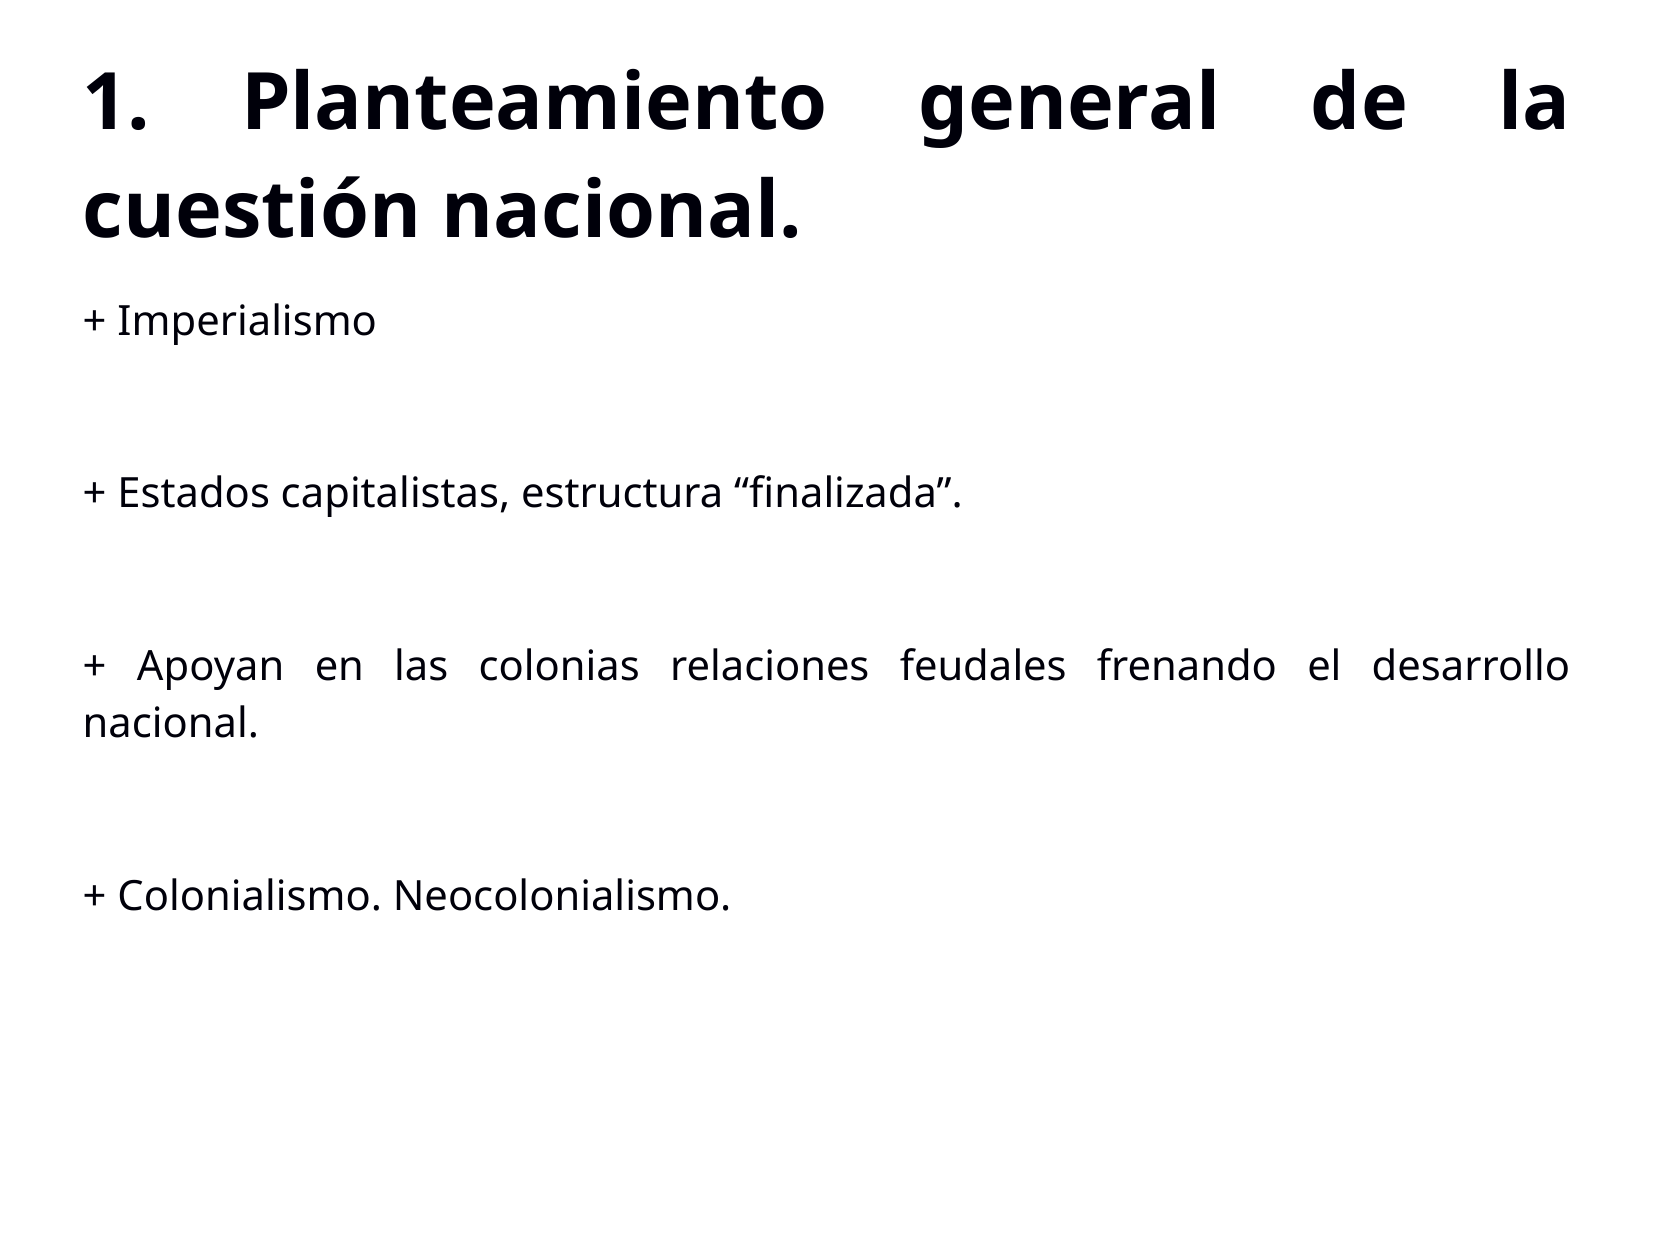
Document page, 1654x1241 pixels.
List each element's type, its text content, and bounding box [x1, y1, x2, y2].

title 1. Planteamiento general de la cuestión nacional. [82, 49, 1571, 257]
list + Imperialismo + Estados capitalistas, estructura “finalizada”. + Apoyan en las colonias relaciones feudales frenando el desarrollo nacional. + Colonialismo. Neocolonialismo. [82, 290, 1571, 1165]
